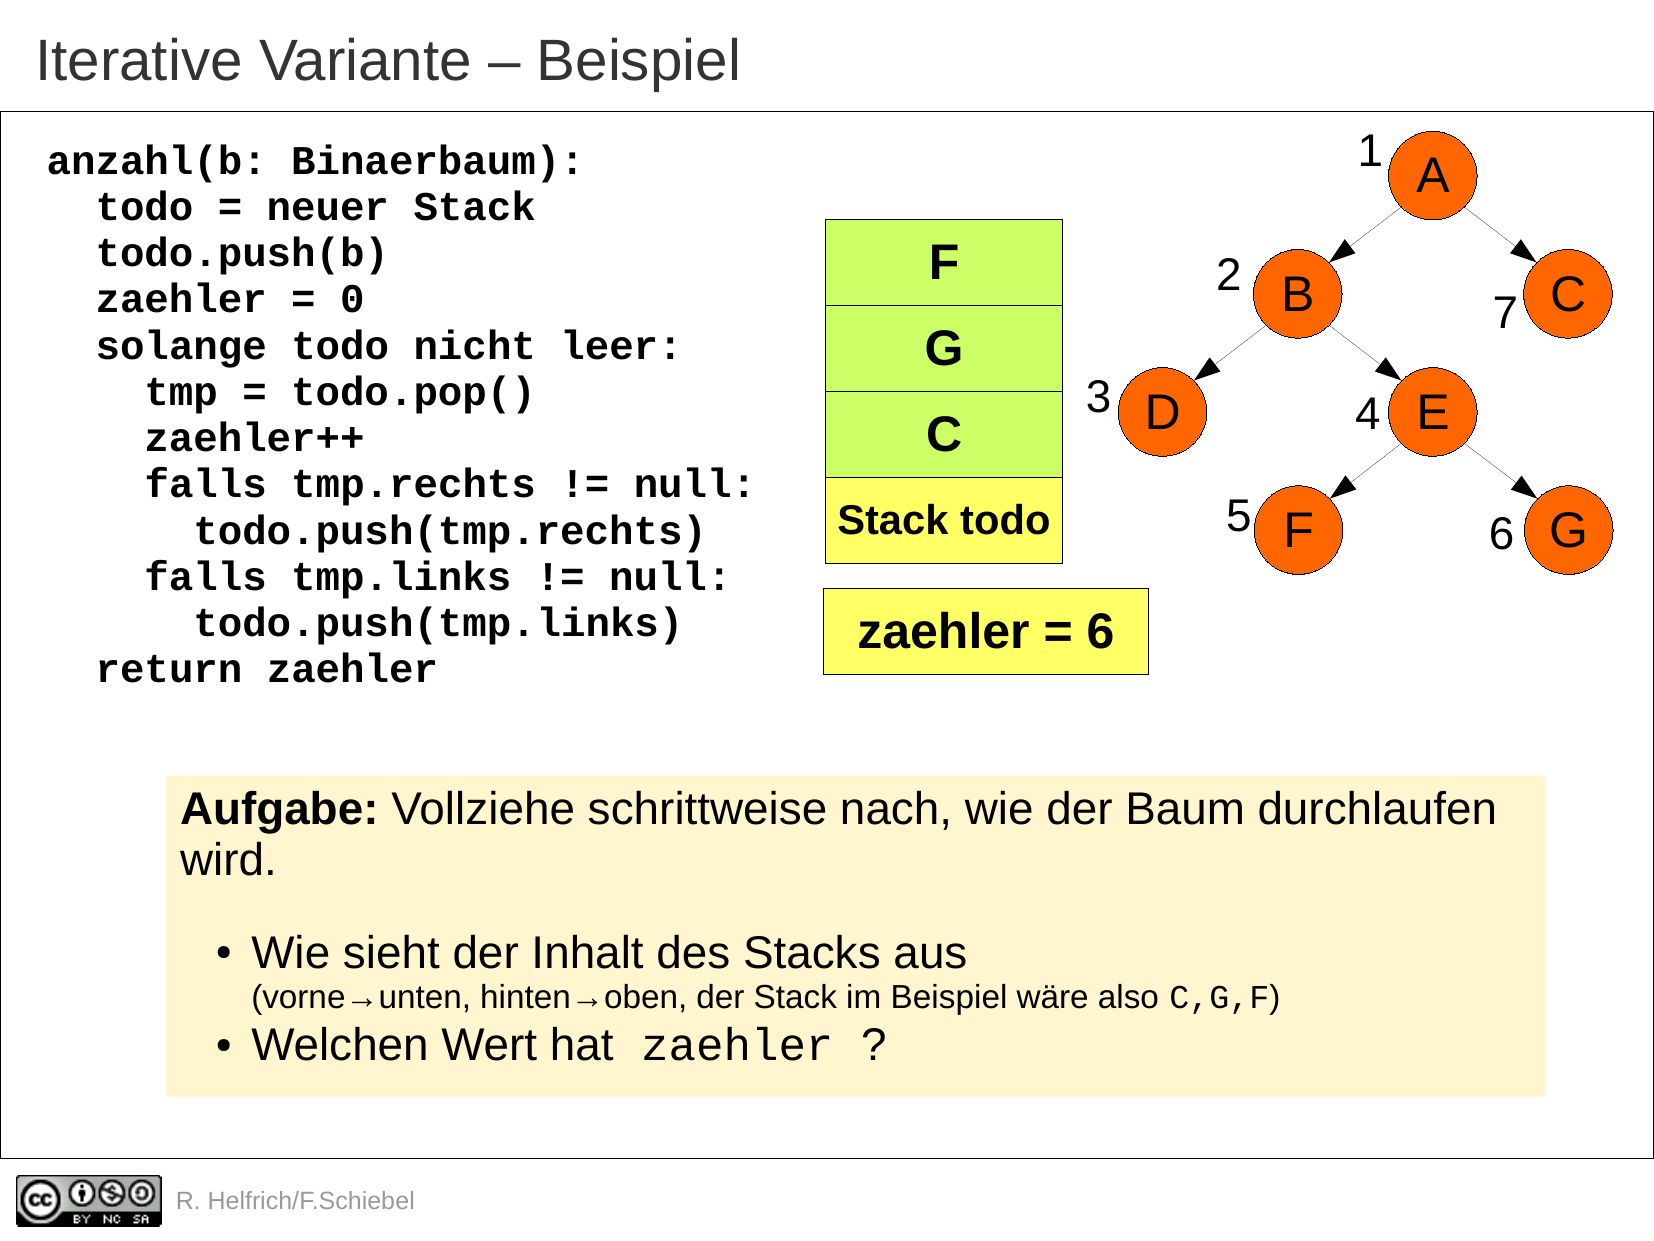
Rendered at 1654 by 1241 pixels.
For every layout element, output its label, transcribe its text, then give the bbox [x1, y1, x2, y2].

text_box 2 [1201, 241, 1261, 308]
text_box Aufgabe: Vollziehe schrittweise nach, wie der Baum durchlaufen wird. Wie sieht der Inhalt des Stacks aus (vorne→unten, hinten→oben, der Stack im Beispiel wäre also C,G,F) Welchen Wert hat zaehler ? [165, 775, 1546, 1097]
text_box G [825, 305, 1063, 392]
text_box F [825, 219, 1063, 305]
text_box B [1253, 249, 1343, 339]
title Iterative Variante – Beispiel [35, 22, 1636, 100]
text_box 1 [1342, 117, 1403, 204]
text_box G [1524, 485, 1614, 575]
text_box D [1118, 367, 1207, 457]
text_box A [1388, 131, 1478, 220]
text_box F [1254, 485, 1343, 575]
text_box Stack todo [825, 478, 1063, 564]
text_box C [1523, 249, 1613, 339]
text_box 7 [1477, 279, 1538, 346]
text_box 4 [1340, 380, 1400, 447]
text_box 6 [1474, 501, 1534, 568]
picture [16, 1175, 162, 1227]
text_box zaehler = 6 [823, 588, 1149, 675]
text_box E [1388, 367, 1478, 457]
text_box 3 [1071, 363, 1131, 430]
text_box C [825, 392, 1063, 478]
list anzahl(b: Binaerbaum): todo = neuer Stack todo.push(b) zaehler = 0 solange todo nicht leer: tmp = todo.pop() zaehler++ falls tmp.rechts != null: todo.push(tmp.rechts) falls tmp.links != null: todo.push(tmp.links) return zaehler [46, 140, 861, 701]
text_box 5 [1211, 482, 1271, 549]
